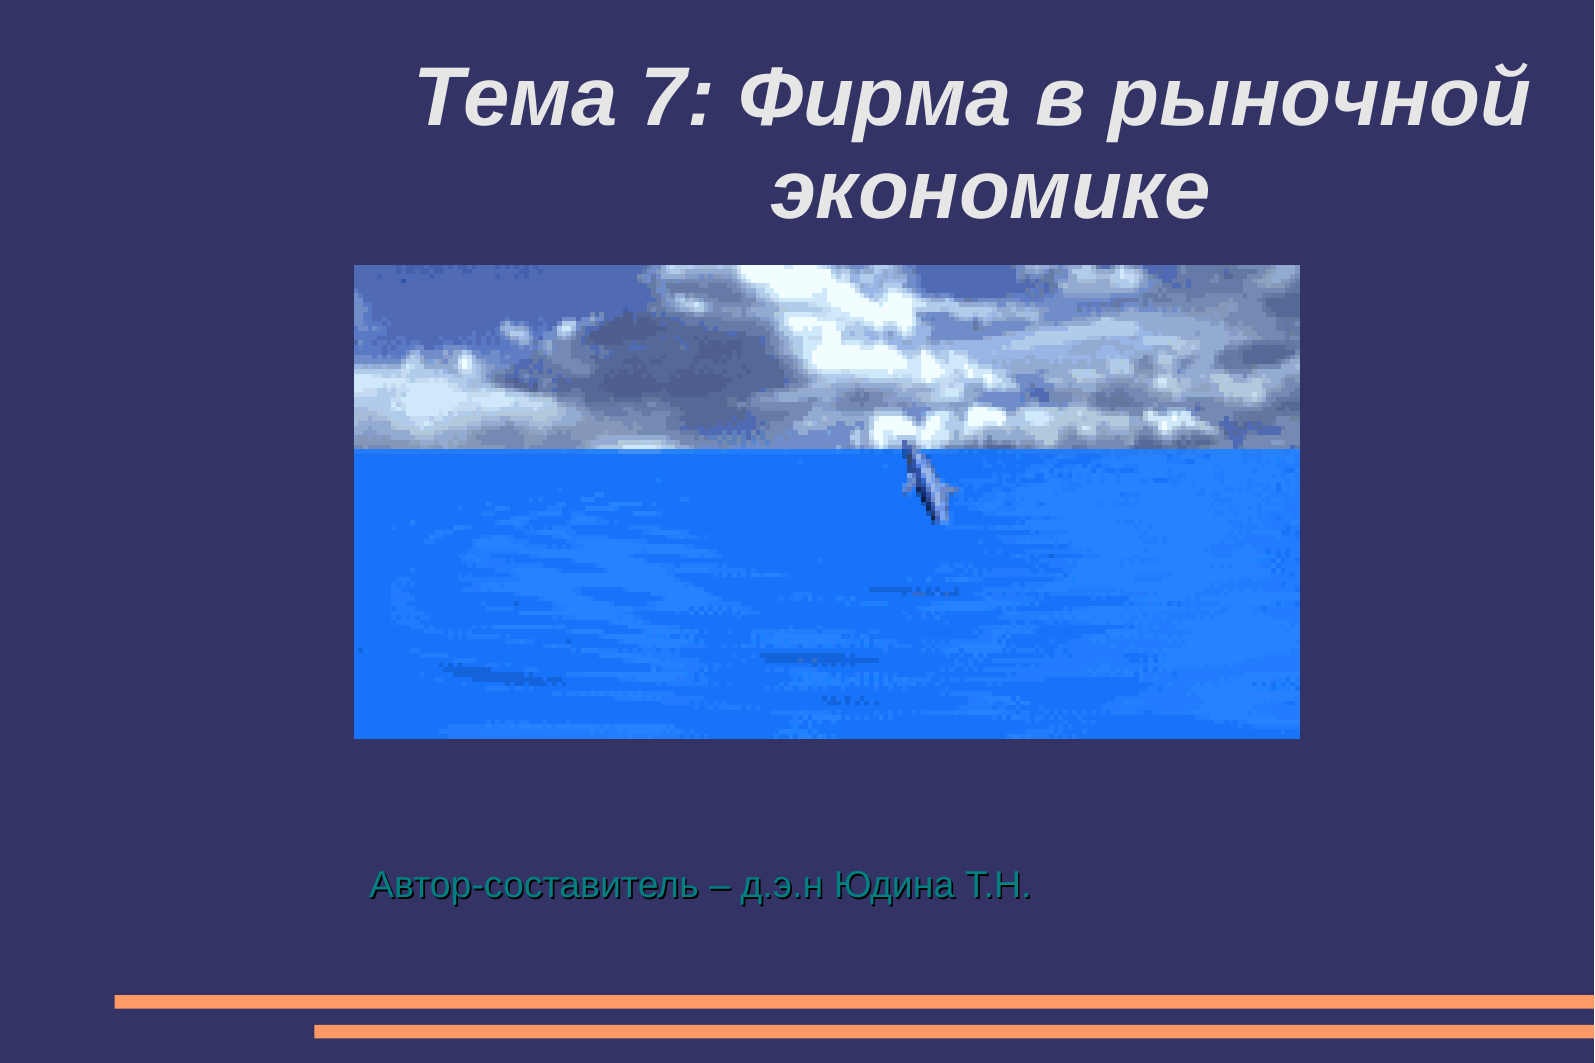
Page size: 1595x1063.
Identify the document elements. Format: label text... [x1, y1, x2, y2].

title Тема 7: Фирма в рыночной экономике [291, 50, 1595, 237]
picture [354, 265, 1300, 739]
text_box Автор-составитель – д.э.н Юдина Т.Н. [354, 856, 1388, 914]
